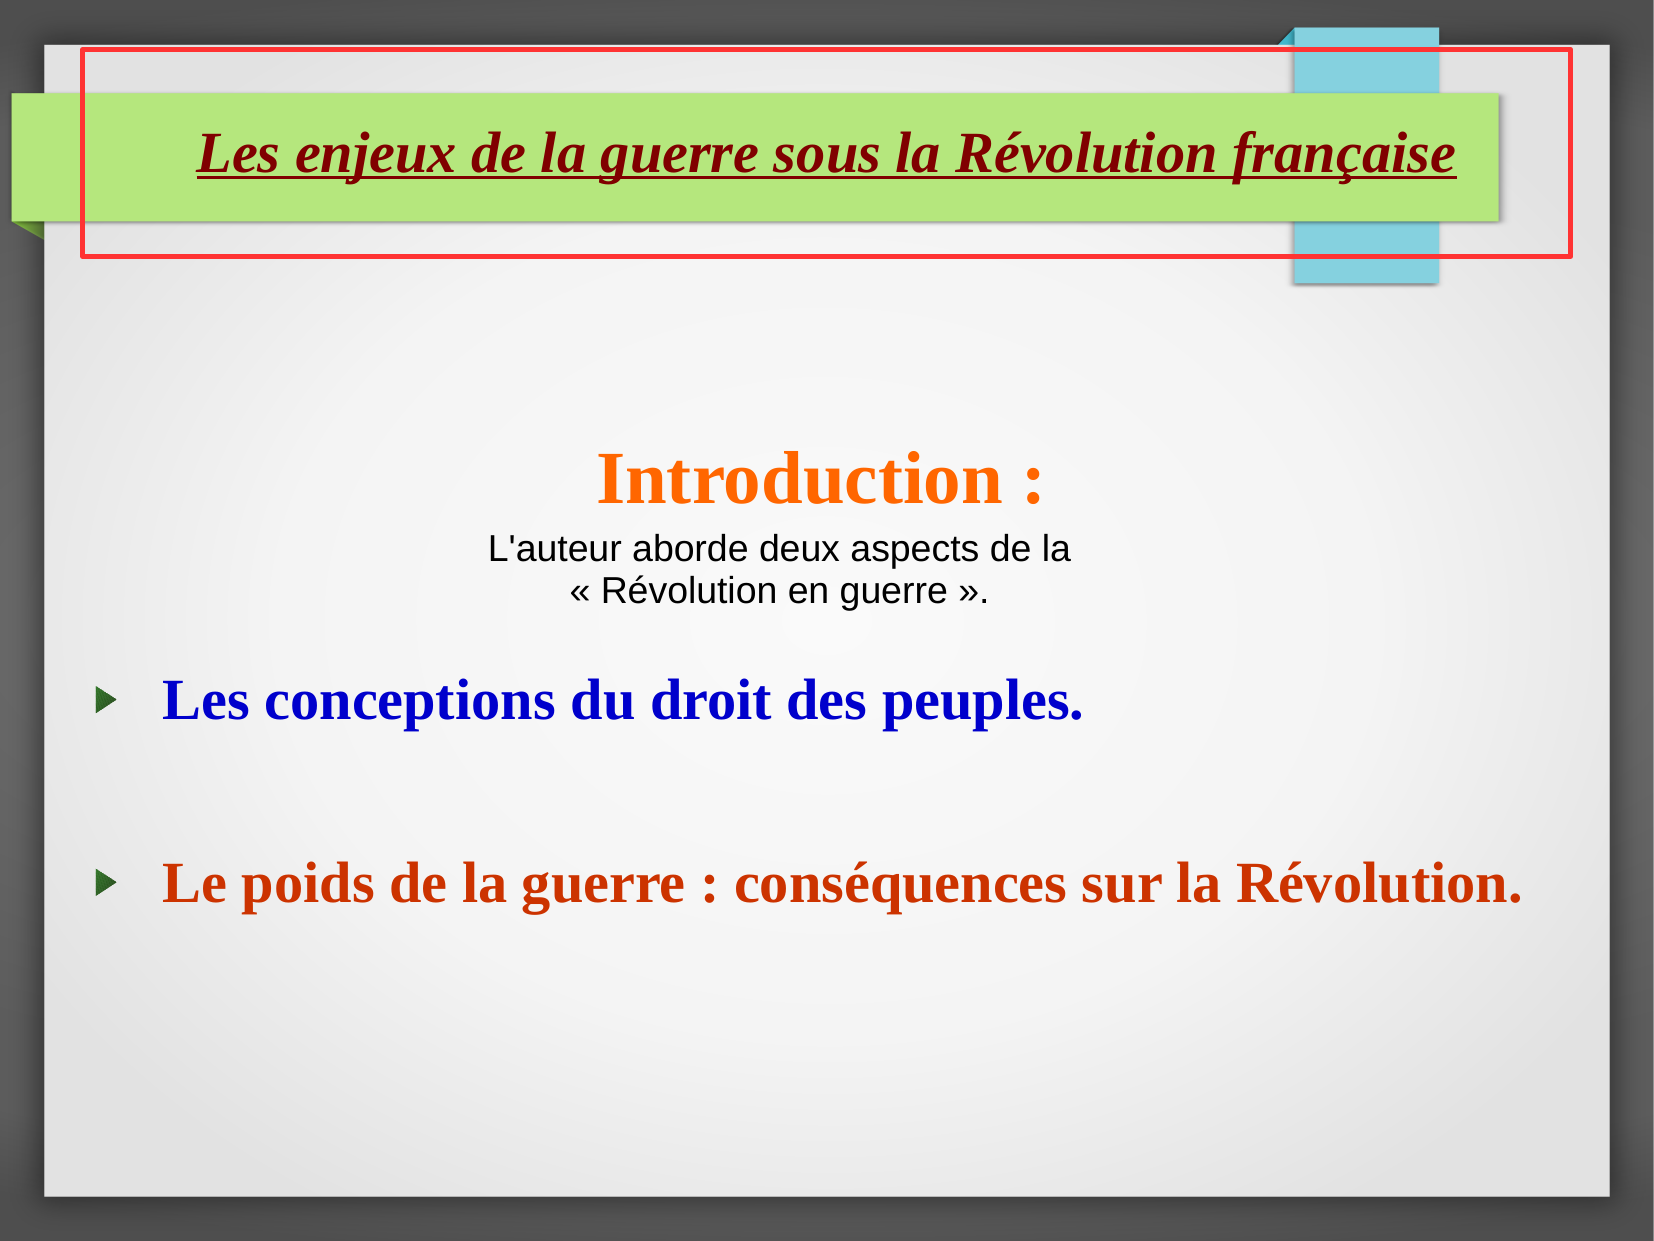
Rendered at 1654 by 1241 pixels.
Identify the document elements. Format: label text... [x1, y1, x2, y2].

title Les enjeux de la guerre sous la Révolution française [82, 49, 1571, 257]
picture [0, 0, 1654, 1241]
text_box L'auteur aborde deux aspects de la « Révolution en guerre ». [425, 519, 1134, 619]
list Introduction : Les conceptions du droit des peuples. Le poids de la guerre : conséquences sur la Révolution. [77, 295, 1566, 1015]
